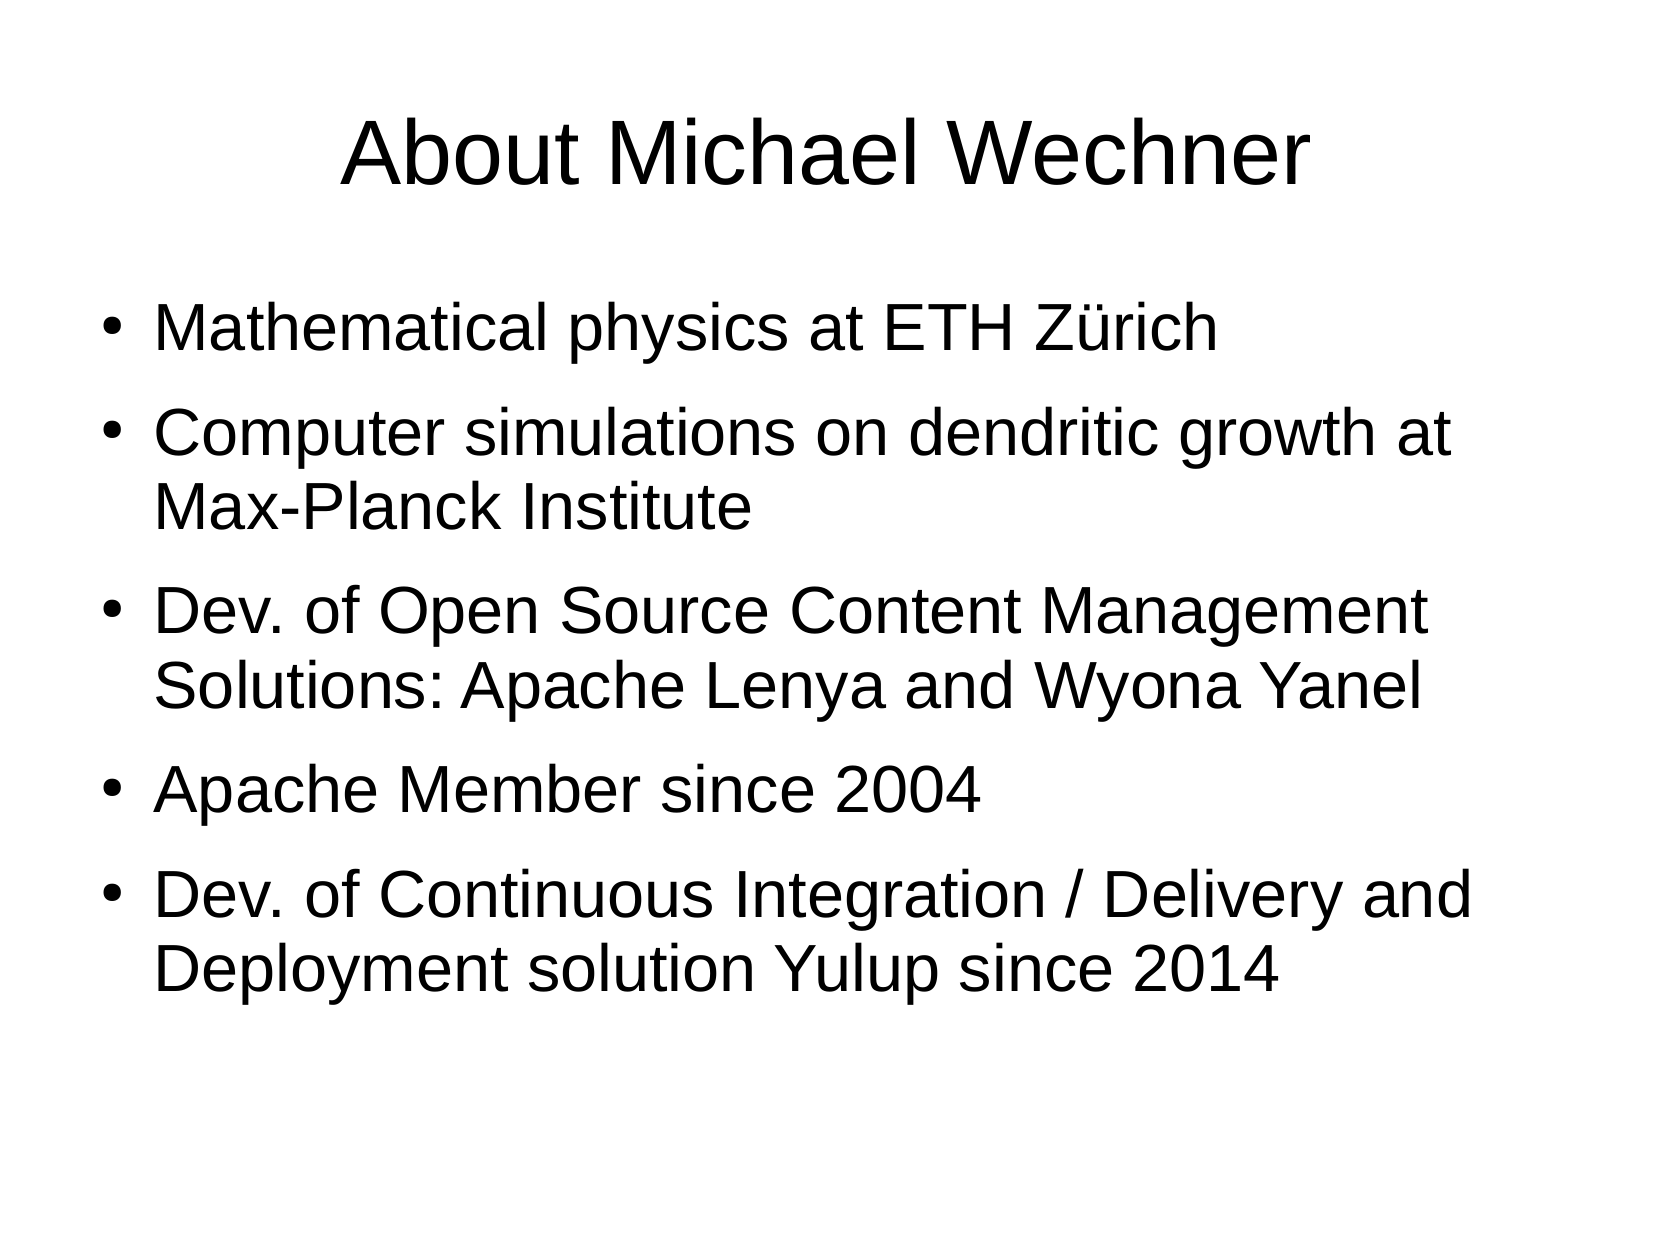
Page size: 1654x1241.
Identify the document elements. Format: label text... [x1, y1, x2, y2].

list Mathematical physics at ETH Zürich Computer simulations on dendritic growth at Max-Planck Institute Dev. of Open Source Content Management Solutions: Apache Lenya and Wyona Yanel Apache Member since 2004 Dev. of Continuous Integration / Delivery and Deployment solution Yulup since 2014 [82, 290, 1571, 1109]
title About Michael Wechner [82, 49, 1571, 257]
